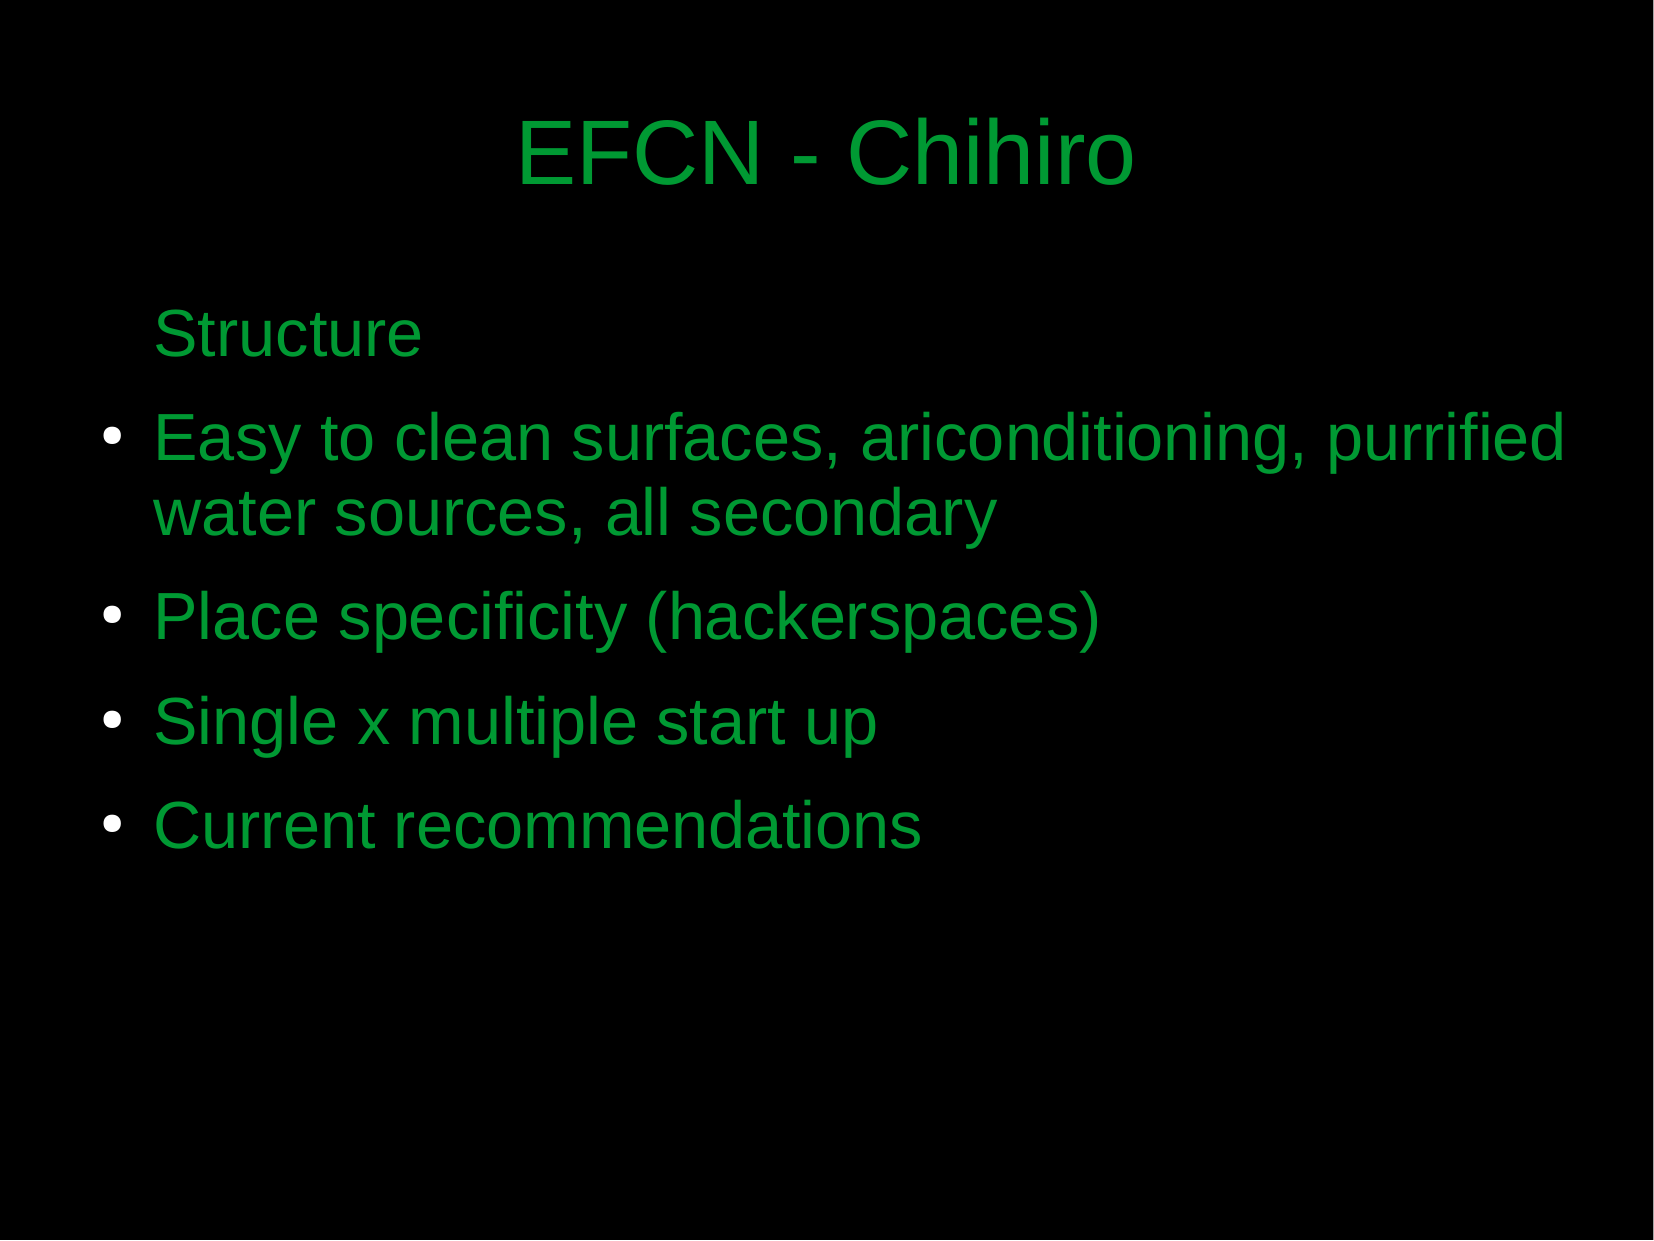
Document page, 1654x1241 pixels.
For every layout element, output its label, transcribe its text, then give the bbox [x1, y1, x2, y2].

list Structure Easy to clean surfaces, ariconditioning, purrified water sources, all secondary Place specificity (hackerspaces) Single x multiple start up Current recommendations [82, 296, 1571, 1016]
title EFCN - Chihiro [82, 49, 1571, 257]
